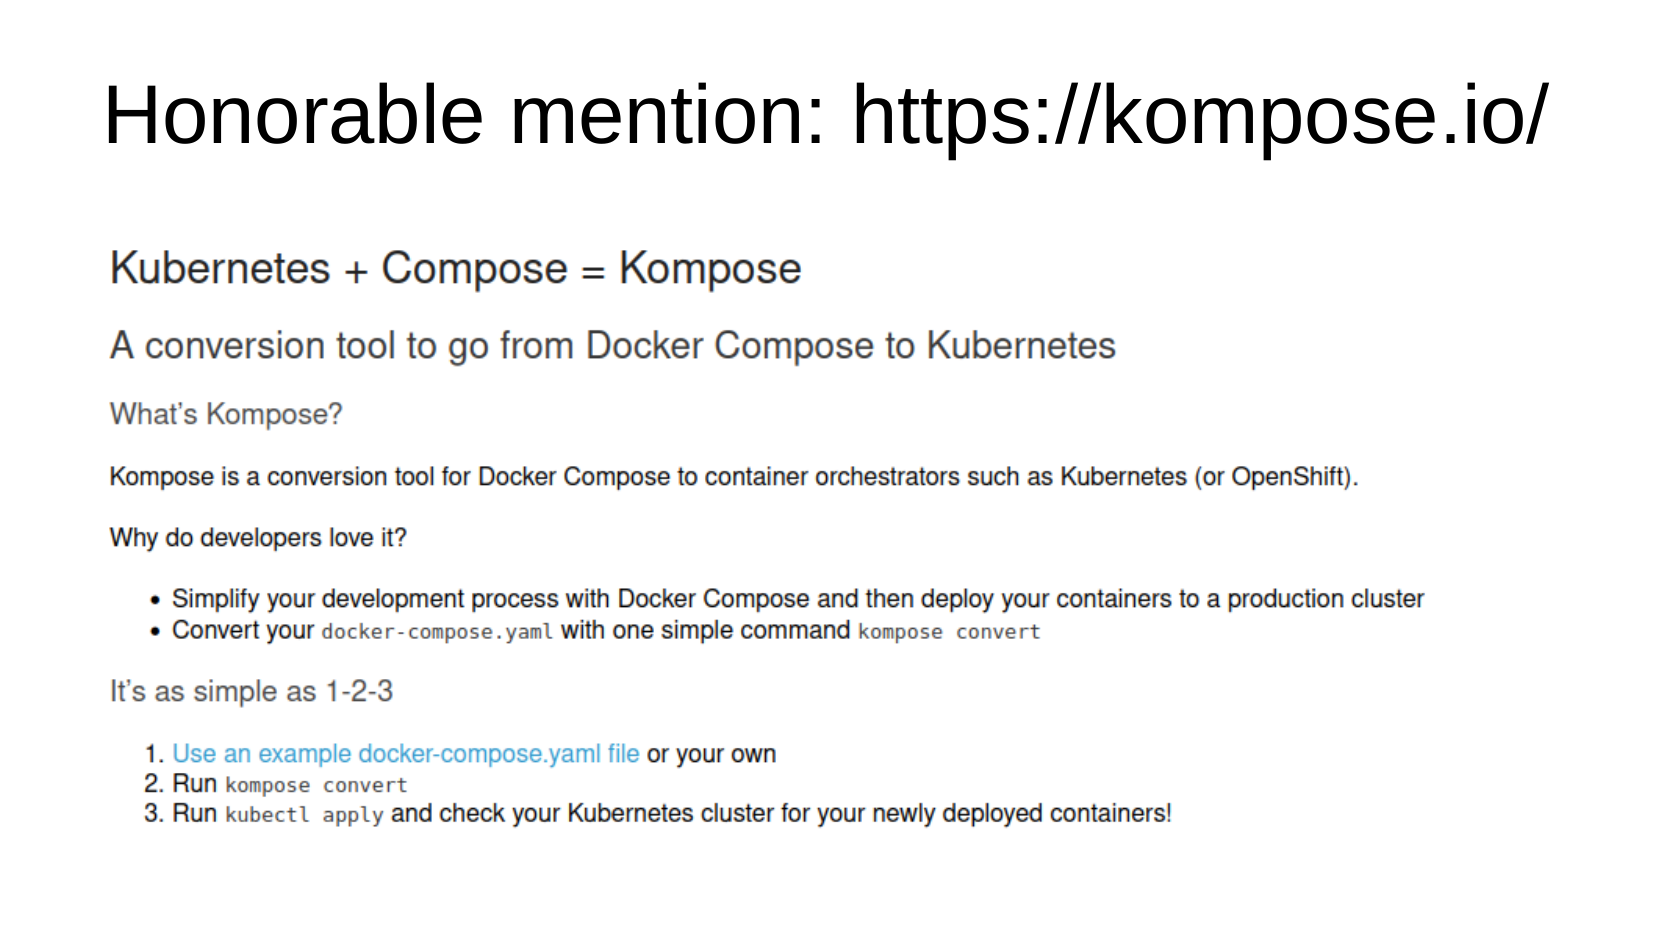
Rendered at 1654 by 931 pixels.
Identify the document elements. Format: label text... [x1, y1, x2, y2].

picture [94, 224, 1436, 844]
title Honorable mention: https://kompose.io/ [82, 37, 1571, 193]
